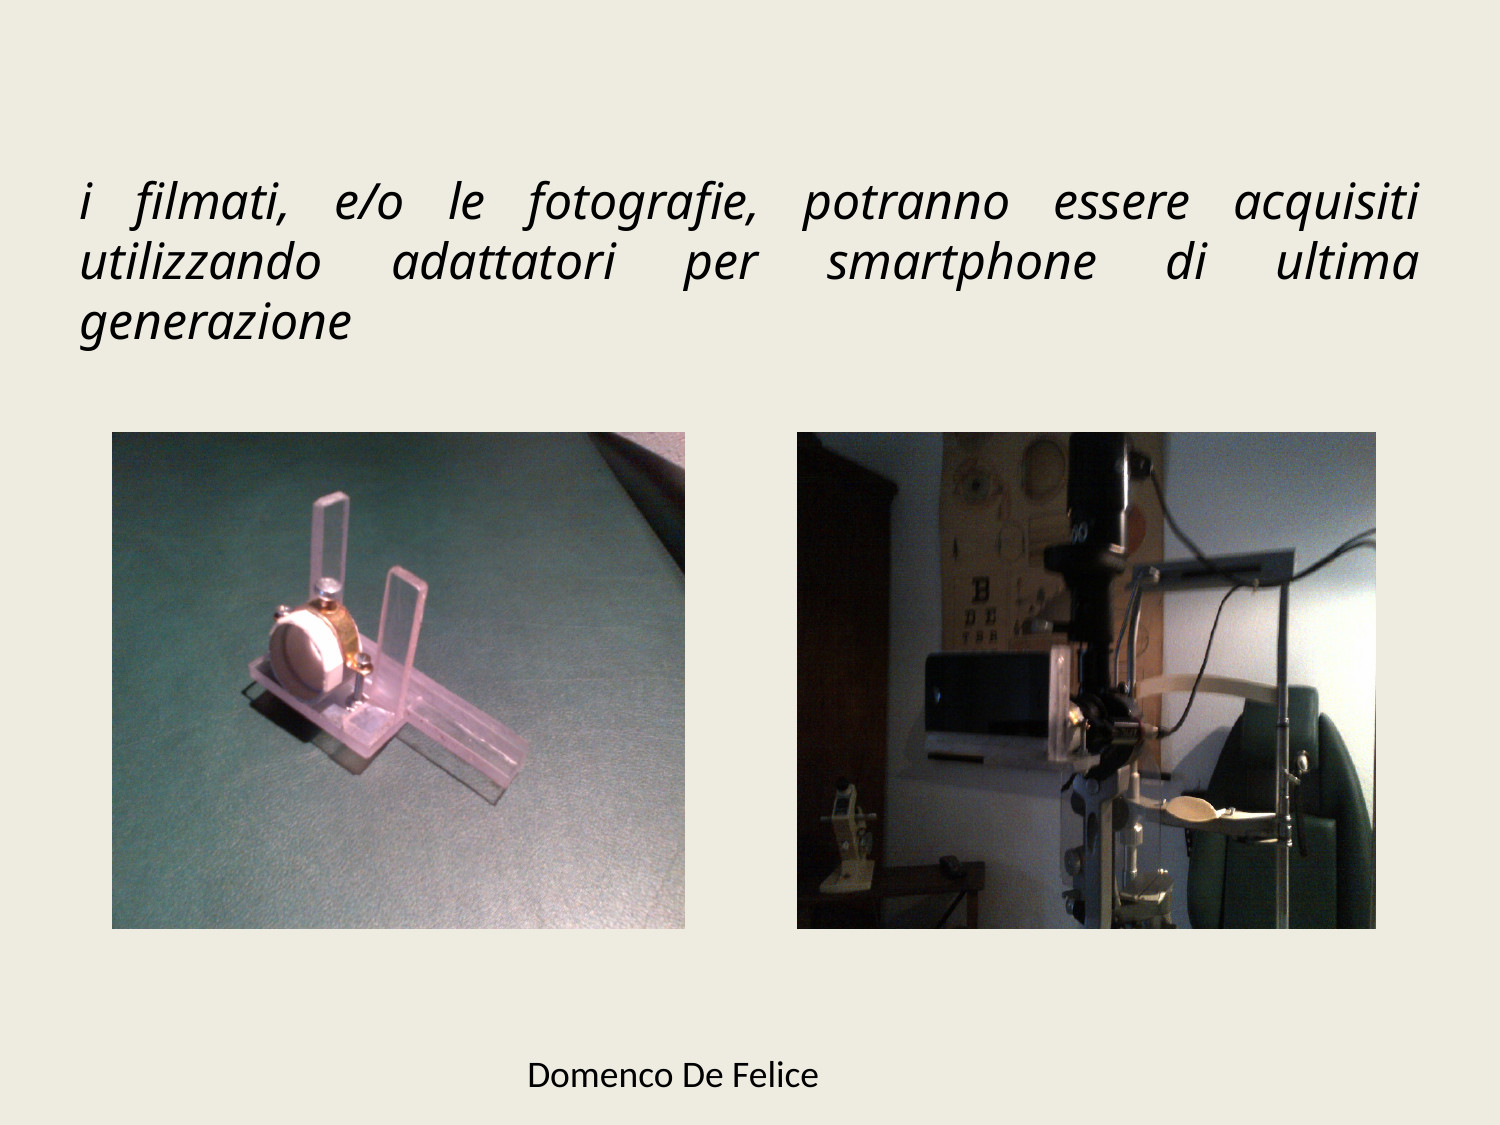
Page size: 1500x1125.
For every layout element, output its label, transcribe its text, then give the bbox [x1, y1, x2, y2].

picture [112, 432, 685, 929]
text_box i filmati, e/o le fotografie, potranno essere acquisiti utilizzando adattatori per smartphone di ultima generazione [64, 162, 1436, 358]
picture [797, 432, 1376, 929]
footer Domenco De Felice [512, 1042, 988, 1103]
